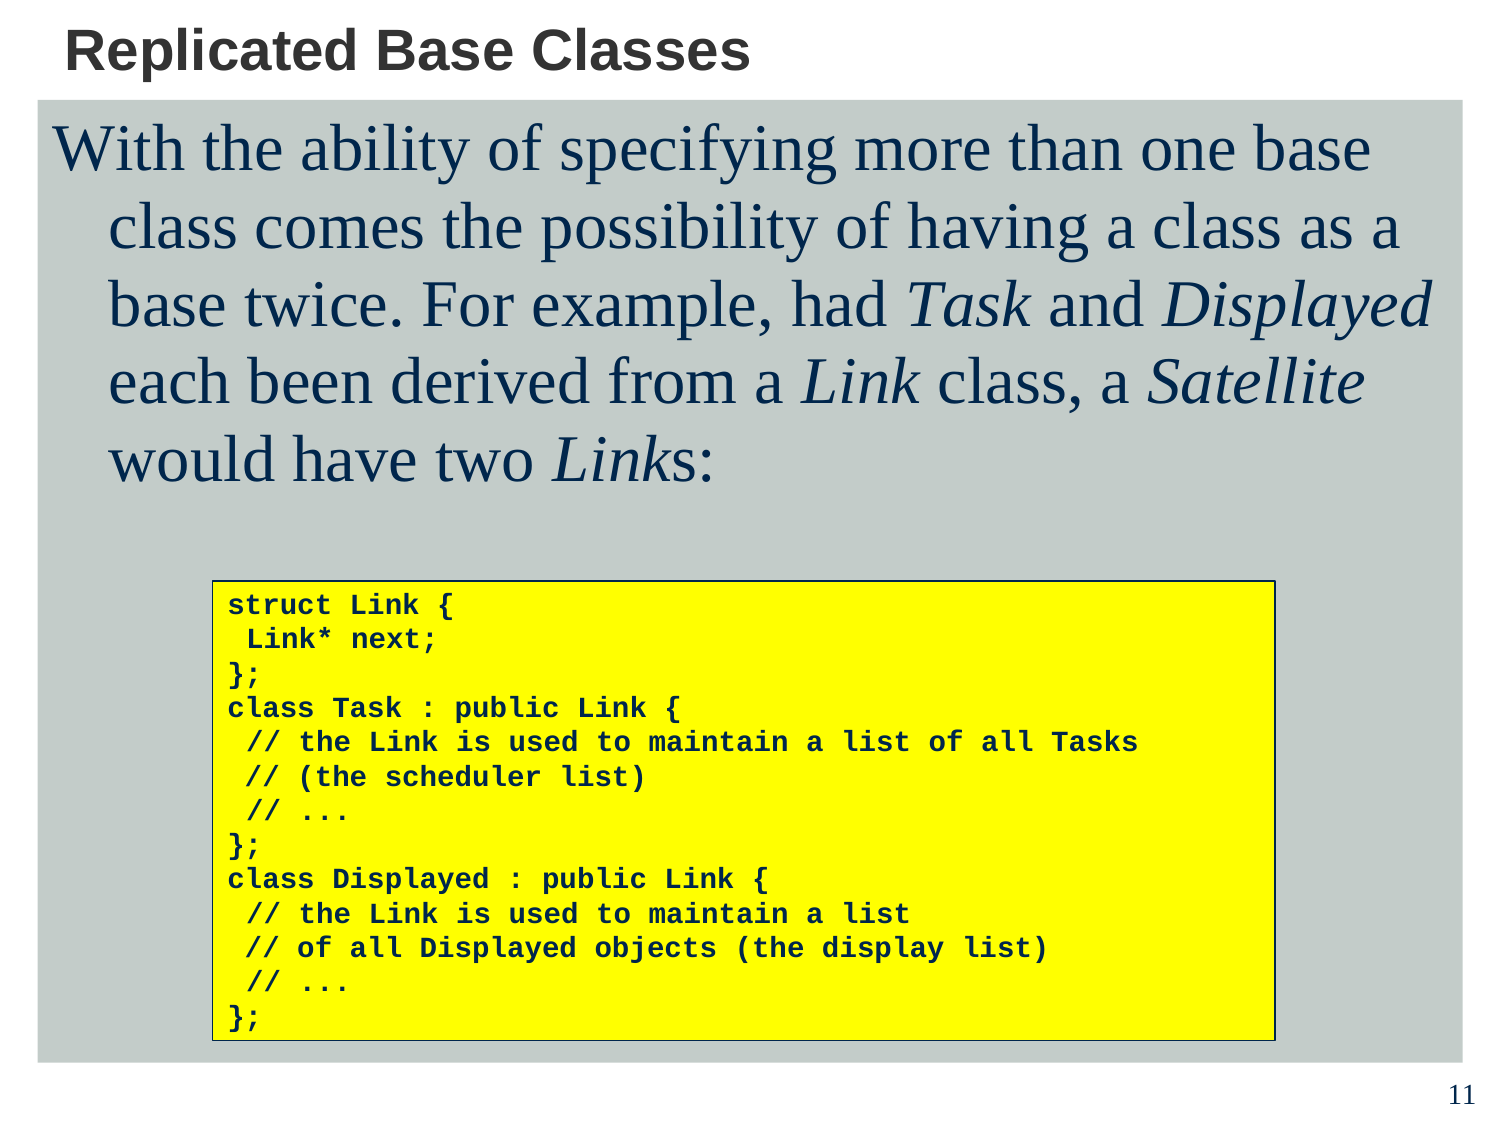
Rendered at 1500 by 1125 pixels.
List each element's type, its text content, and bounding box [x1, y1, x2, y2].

text_box struct Link { Link* next; }; class Task : public Link { // the Link is used to maintain a list of all Tasks // (the scheduler list) // ... }; class Displayed : public Link { // the Link is used to maintain a list // of all Displayed objects (the display list) // ... }; [212, 581, 1276, 1116]
title Replicated Base Classes [50, 0, 1450, 91]
list With the ability of specifying more than one base class comes the possibility of having a class as a base twice. For example, had Task and Displayed each been derived from a Link class, a Satellite would have two Links: [37, 99, 1463, 1063]
